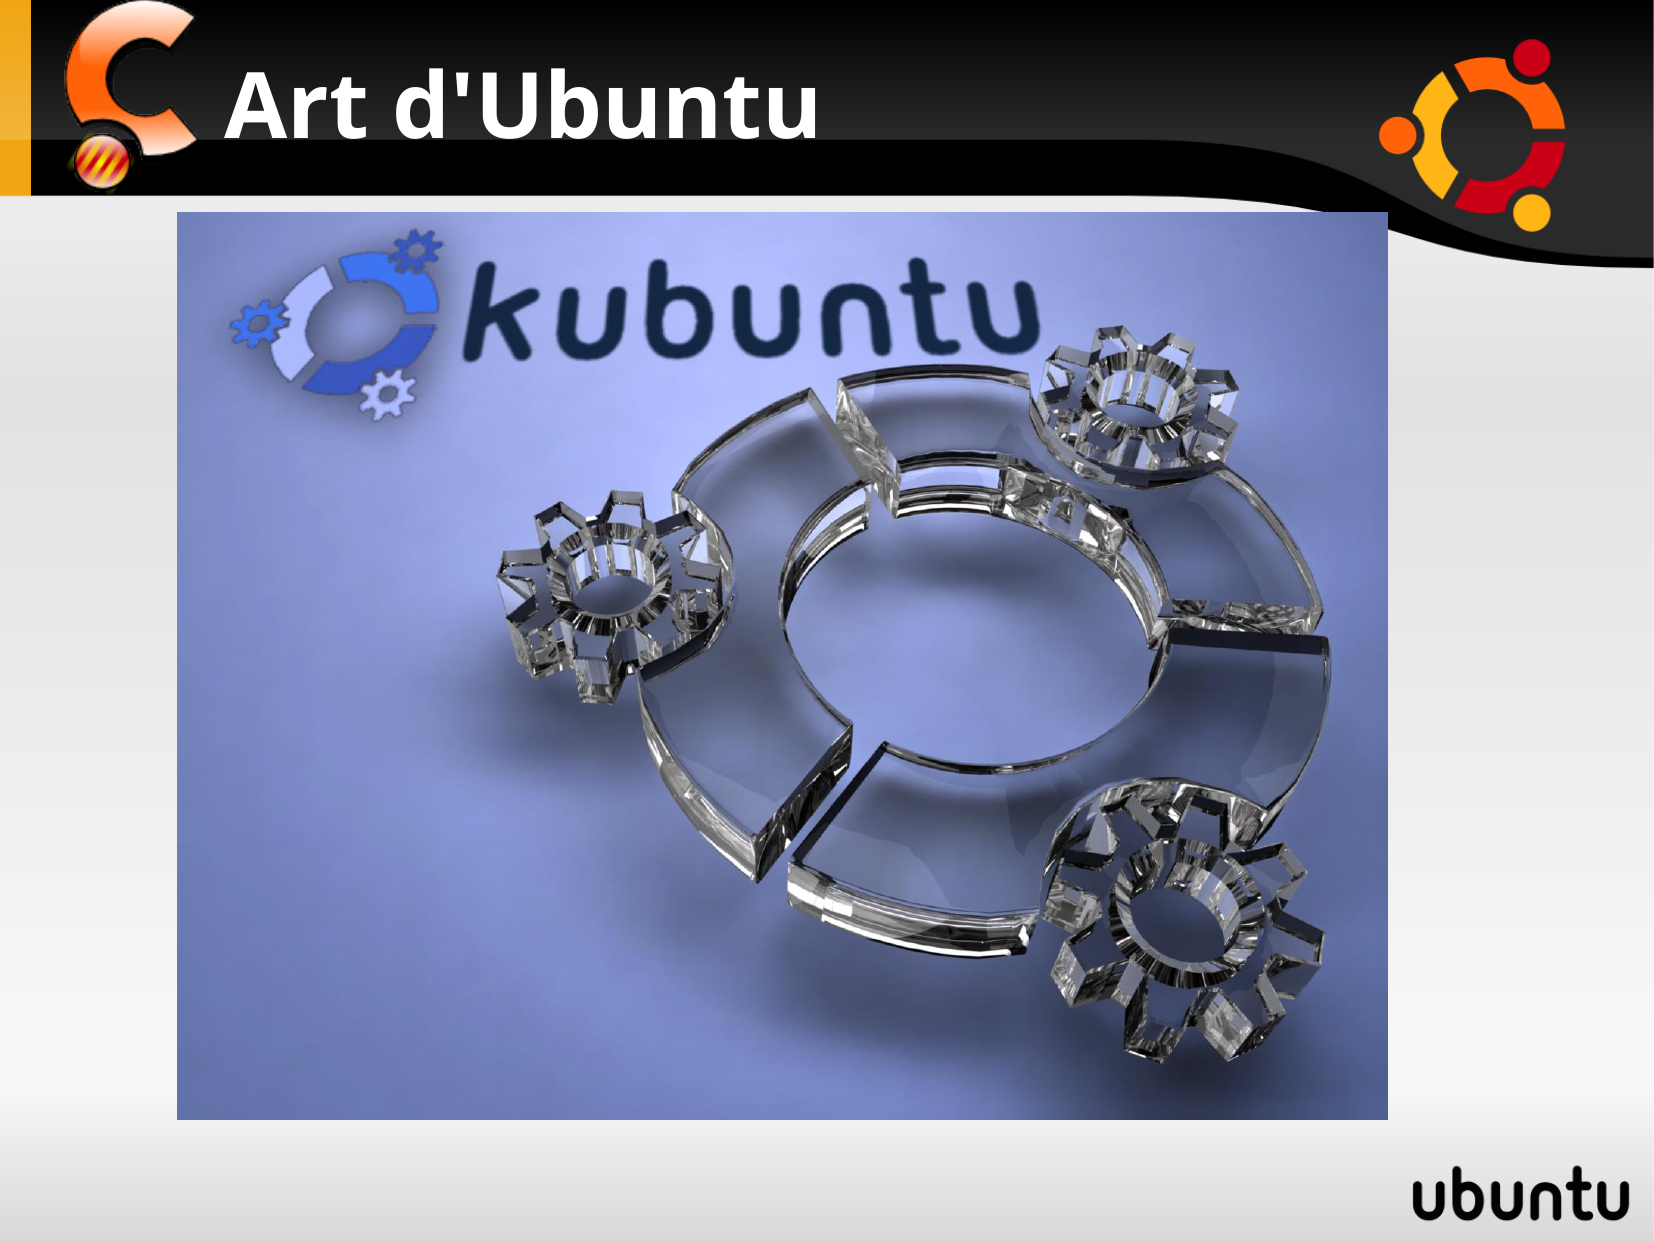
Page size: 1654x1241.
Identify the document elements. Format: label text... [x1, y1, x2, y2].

title Art d'Ubuntu [76, 0, 1565, 208]
picture [0, 0, 1654, 1241]
